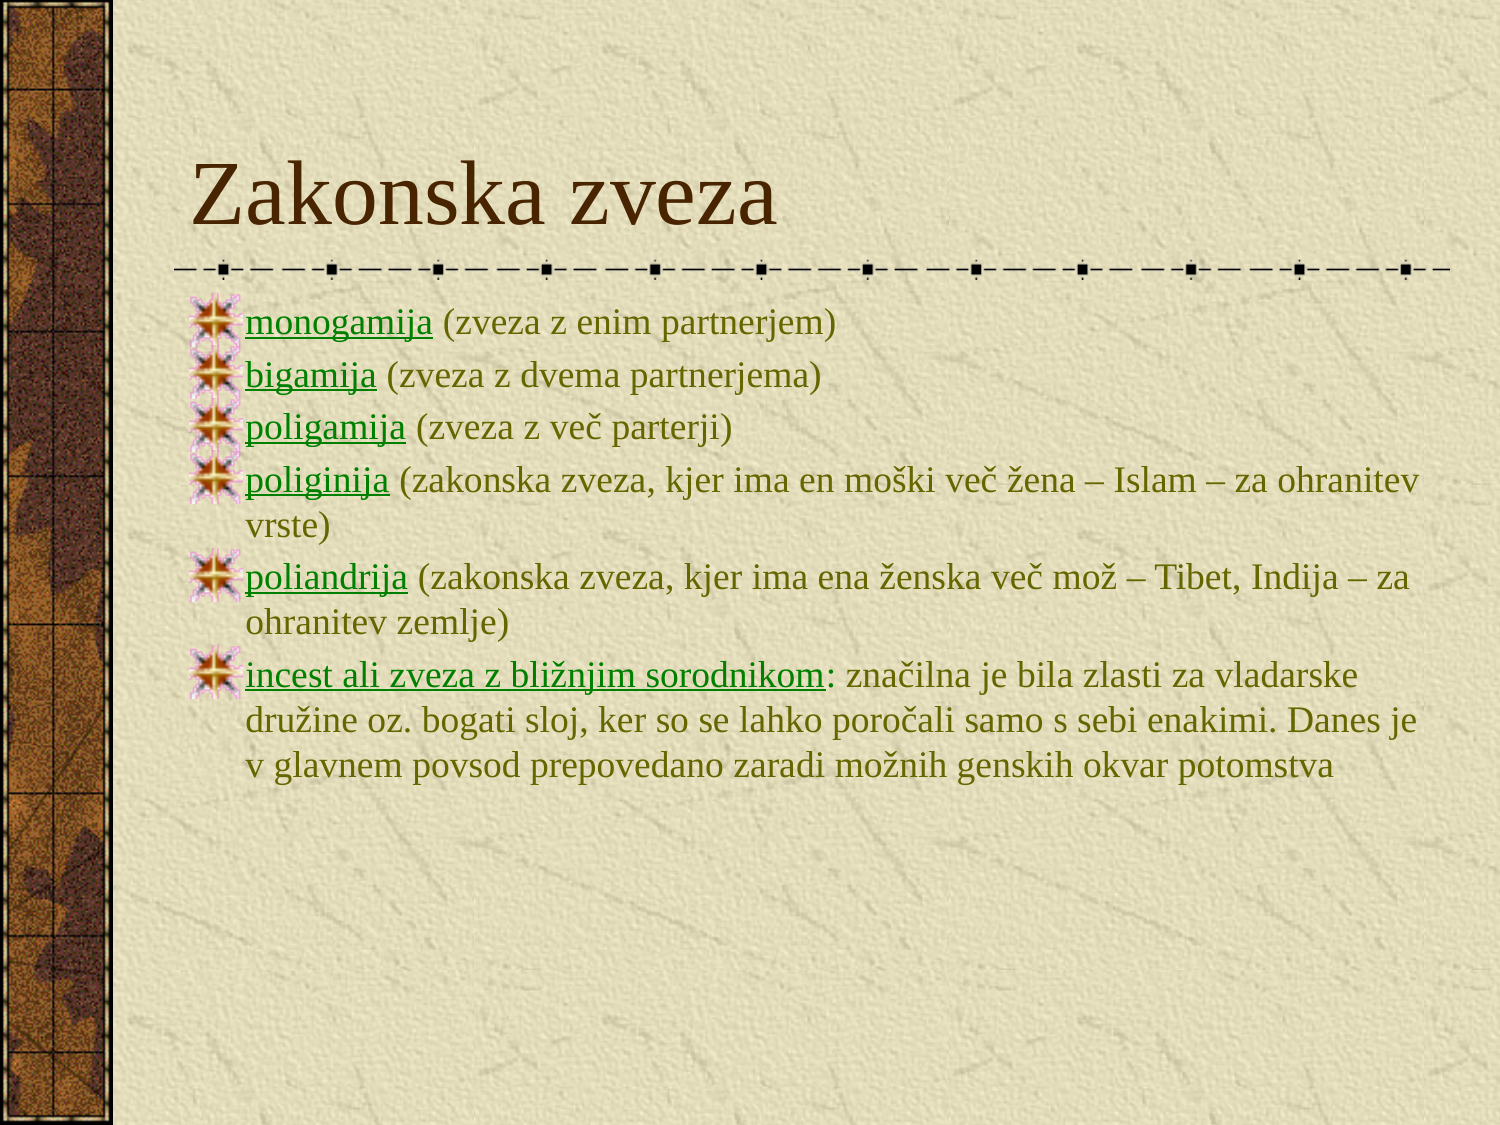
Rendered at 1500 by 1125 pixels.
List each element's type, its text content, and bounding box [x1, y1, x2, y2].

picture [0, 0, 1500, 1125]
title Zakonska zveza [174, 62, 1450, 250]
list monogamija (zveza z enim partnerjem) bigamija (zveza z dvema partnerjema) poligamija (zveza z več parterji) poliginija (zakonska zveza, kjer ima en moški več žena – Islam – za ohranitev vrste) poliandrija (zakonska zveza, kjer ima ena ženska več mož – Tibet, Indija – za ohranitev zemlje) incest ali zveza z bližnjim sorodnikom: značilna je bila zlasti za vladarske družine oz. bogati sloj, ker so se lahko poročali samo s sebi enakimi. Danes je v glavnem povsod prepovedano zaradi možnih genskih okvar potomstva [174, 289, 1449, 965]
